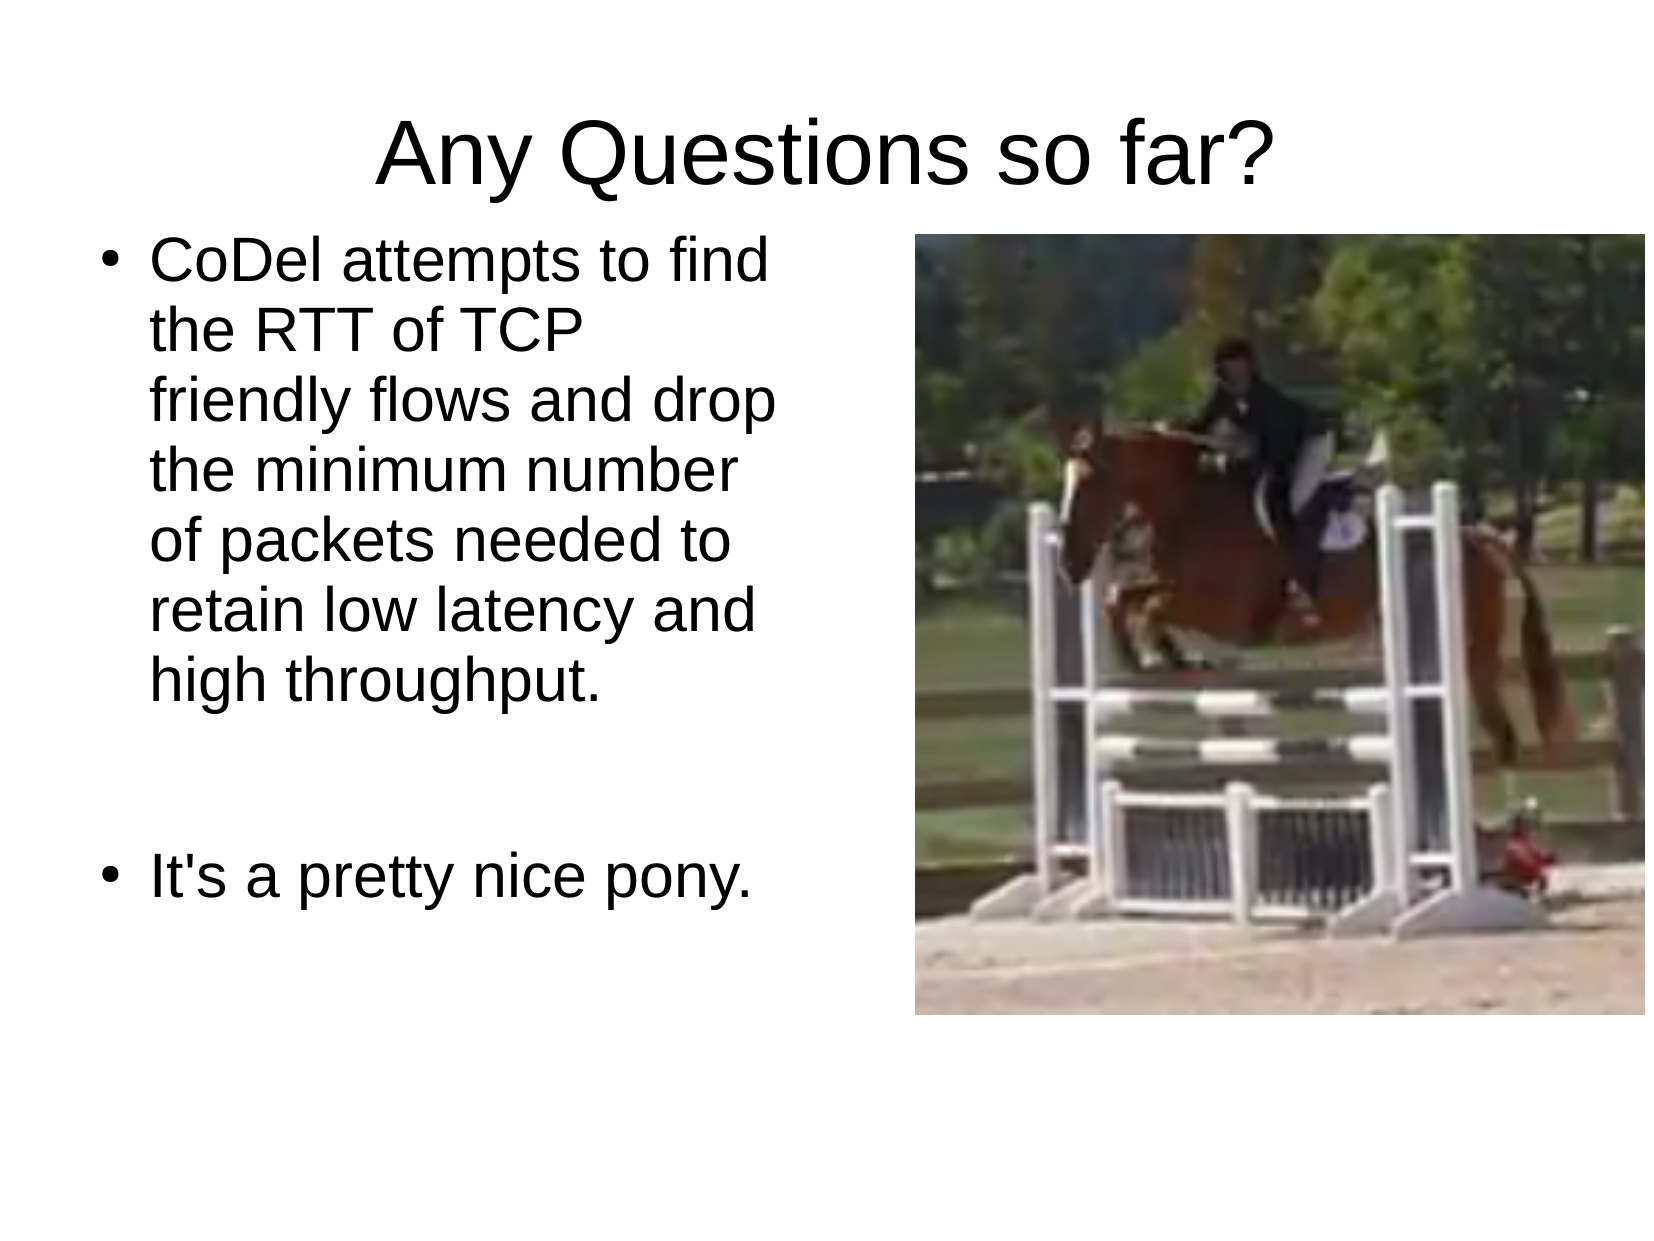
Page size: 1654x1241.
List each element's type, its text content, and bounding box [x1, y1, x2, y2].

list CoDel attempts to find the RTT of TCP friendly flows and drop the minimum number of packets needed to retain low latency and high throughput. It's a pretty nice pony. [82, 225, 793, 1009]
title Any Questions so far? [82, 49, 1571, 257]
picture [915, 234, 1645, 1015]
